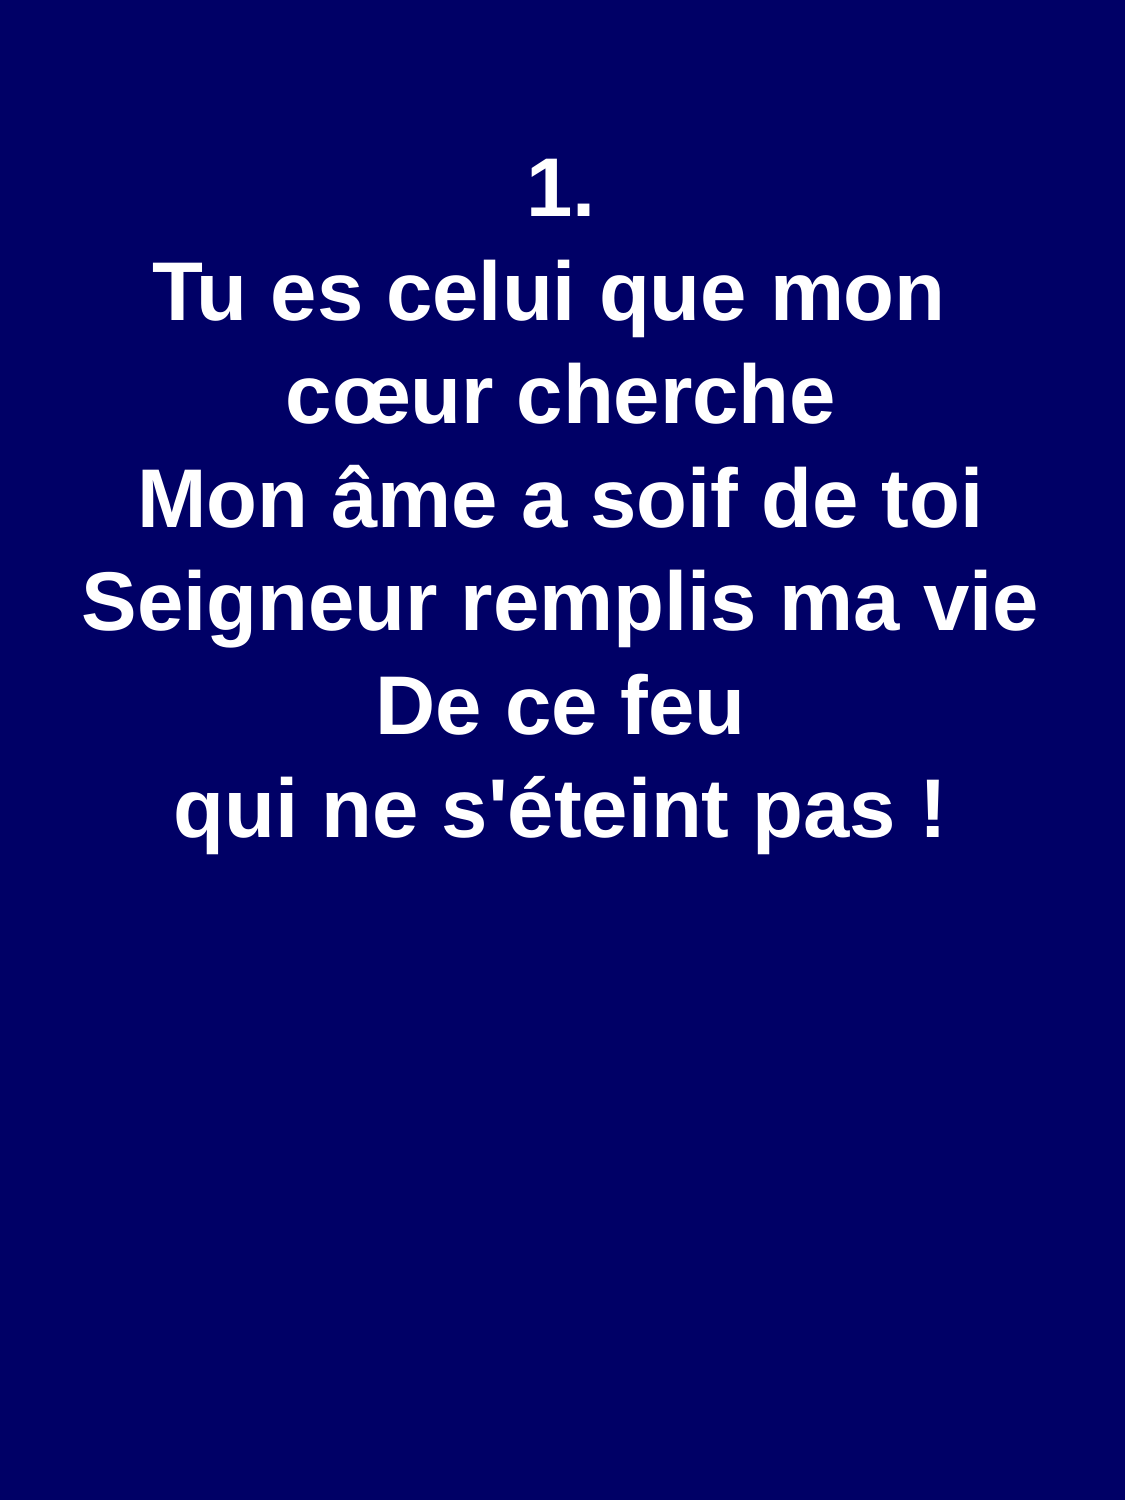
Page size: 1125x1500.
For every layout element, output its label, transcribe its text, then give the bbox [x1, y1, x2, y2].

text_box 1. Tu es celui que mon cœur cherche Mon âme a soif de toi Seigneur remplis ma vie De ce feu qui ne s'éteint pas ! [25, 35, 1096, 1006]
